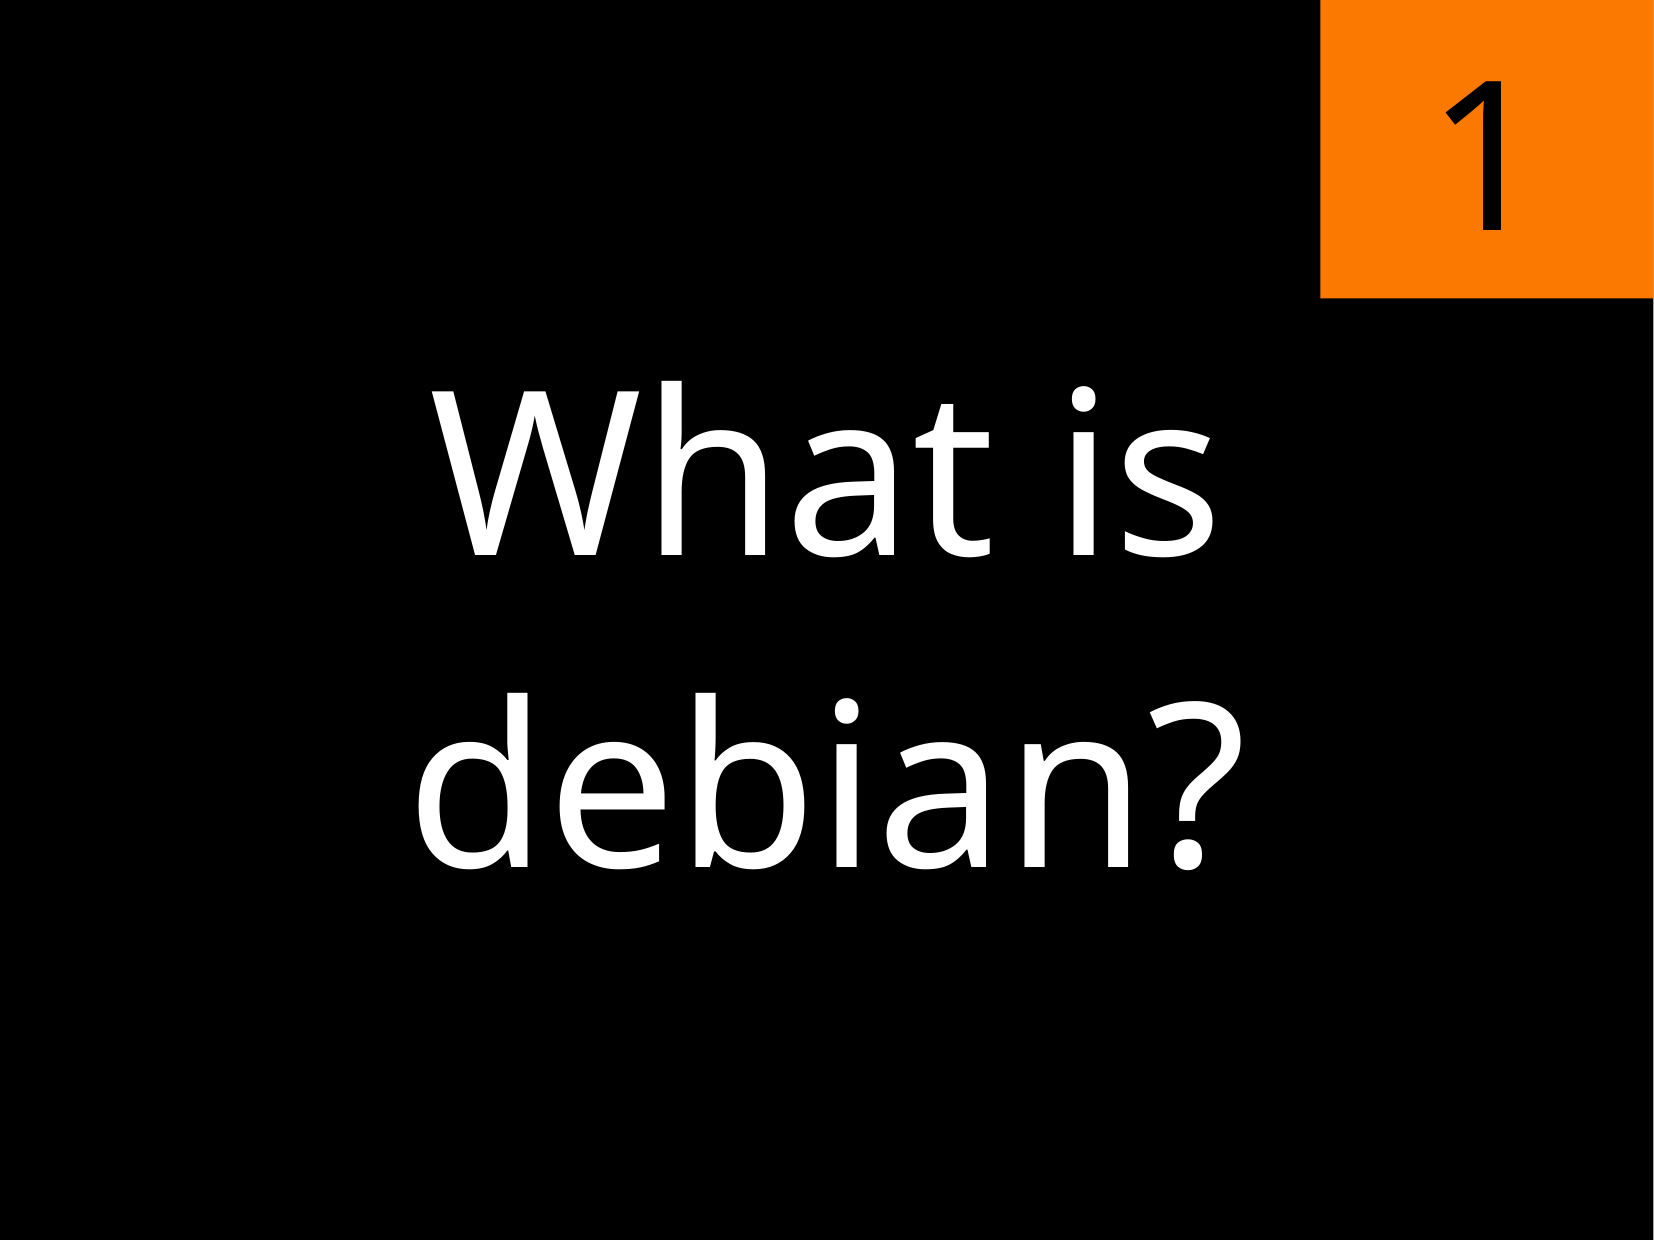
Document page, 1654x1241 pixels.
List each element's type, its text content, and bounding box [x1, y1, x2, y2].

text_box 1 [1320, 0, 1654, 265]
text_box What is debian? [0, 0, 1654, 1241]
